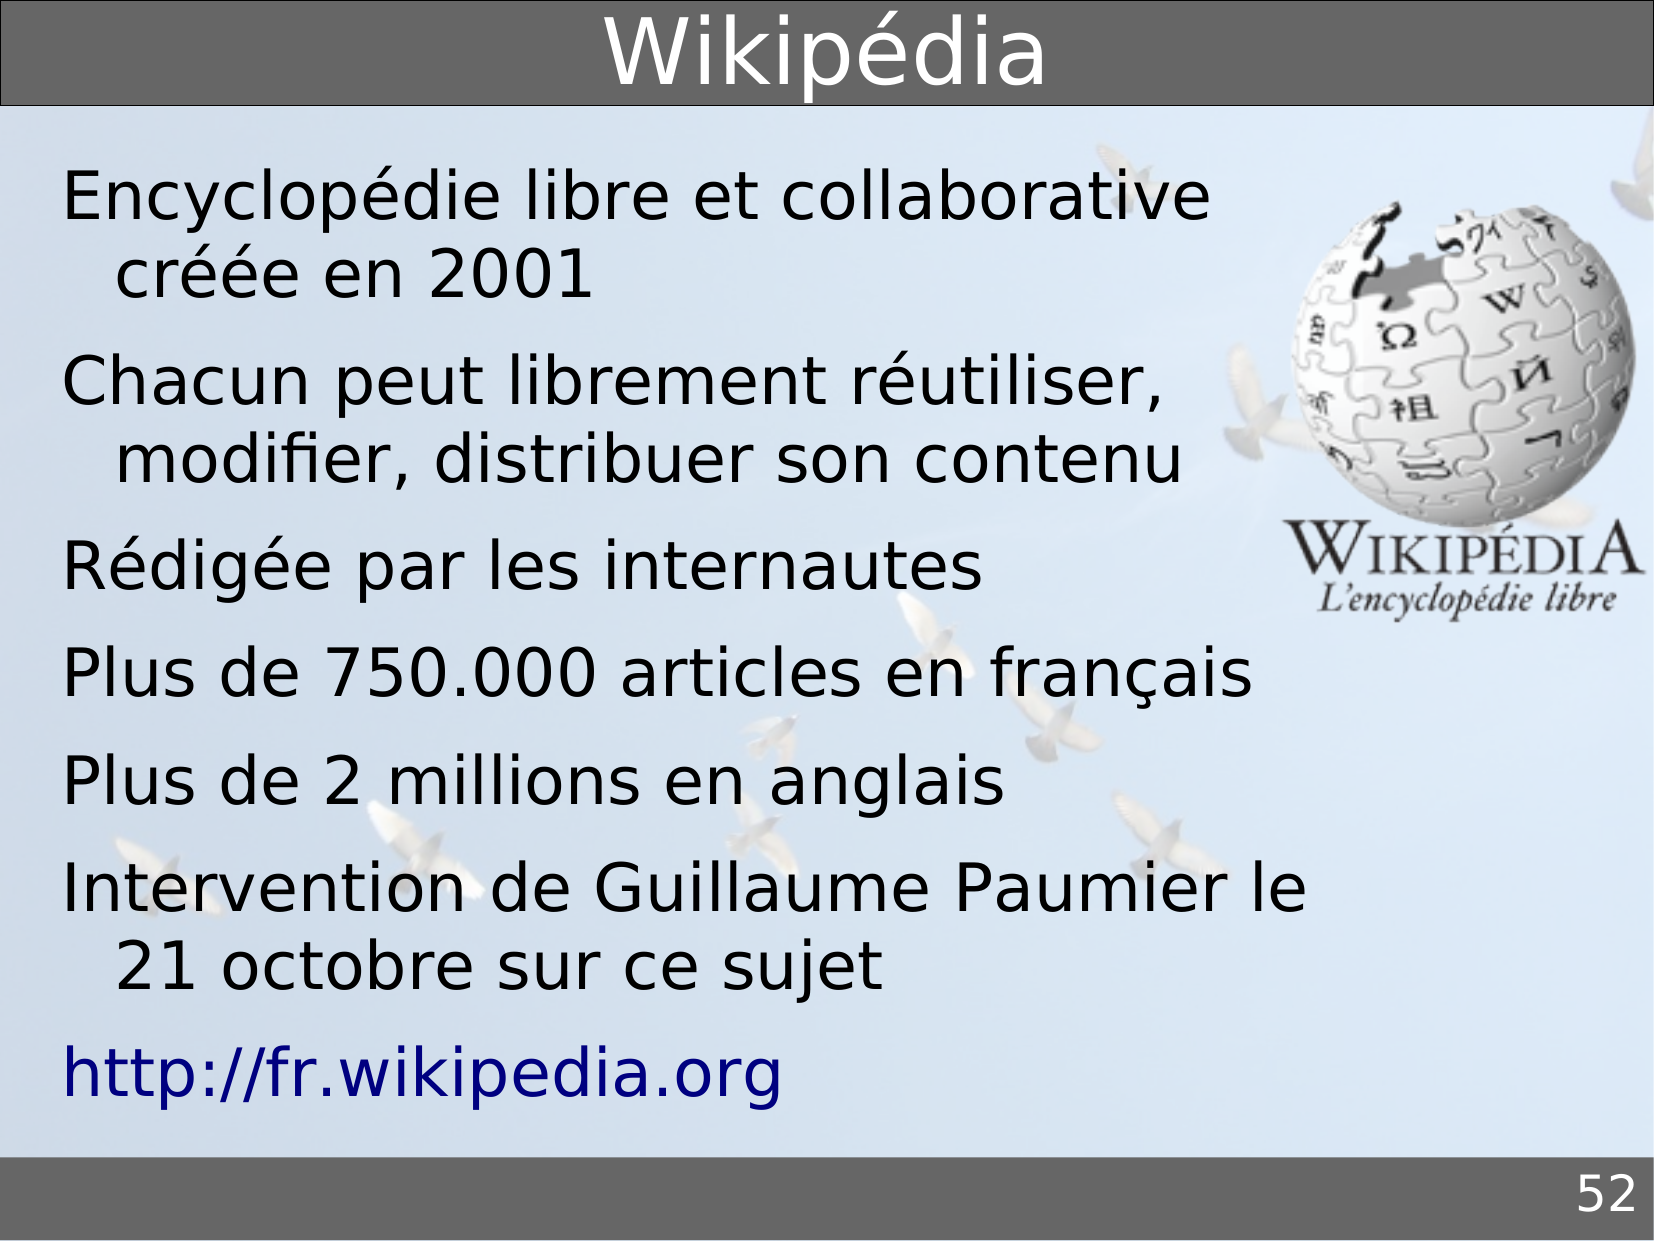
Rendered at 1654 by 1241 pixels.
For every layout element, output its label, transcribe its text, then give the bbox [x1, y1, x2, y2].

picture [1278, 197, 1654, 629]
title Wikipédia [0, 0, 1654, 107]
list Encyclopédie libre et collaborative créée en 2001 Chacun peut librement réutiliser, modifier, distribuer son contenu Rédigée par les internautes Plus de 750.000 articles en français Plus de 2 millions en anglais Intervention de Guillaume Paumier le 21 octobre sur ce sujet http://fr.wikipedia.org [43, 157, 1313, 1113]
